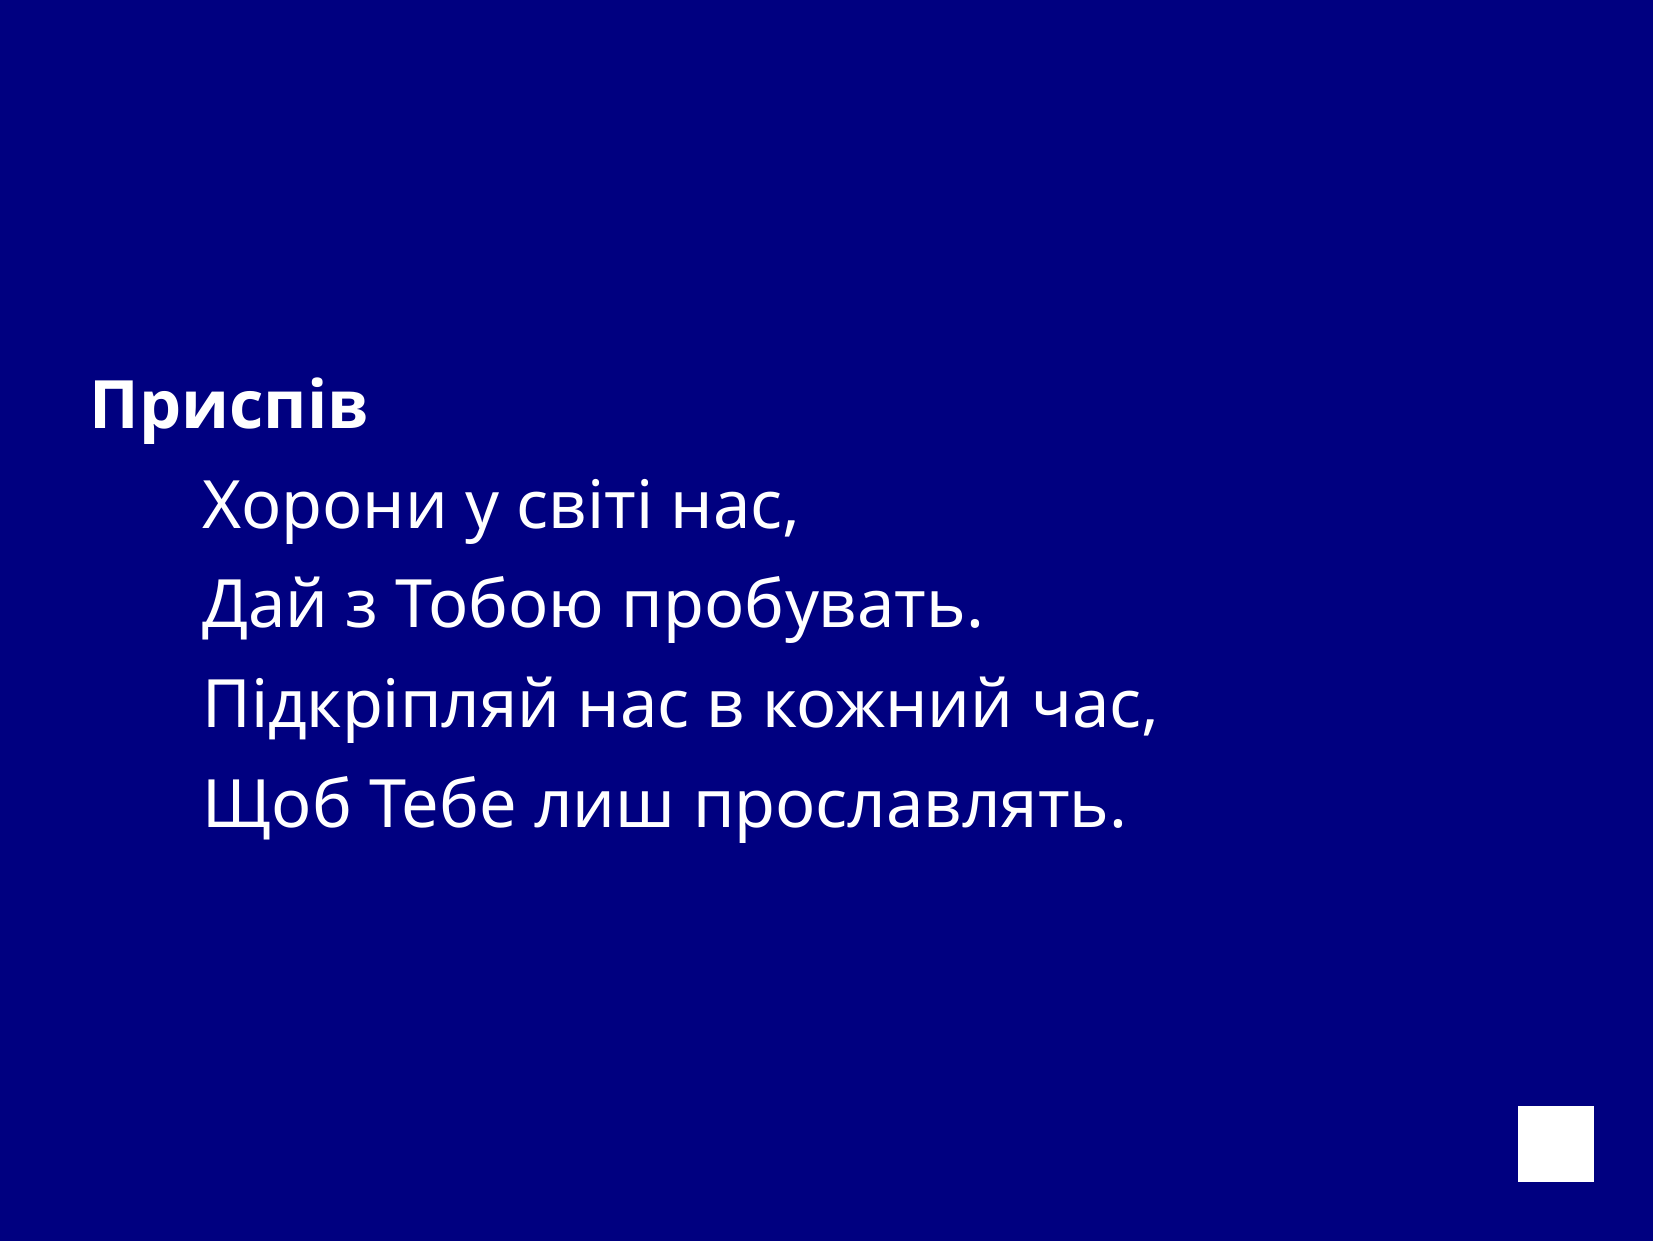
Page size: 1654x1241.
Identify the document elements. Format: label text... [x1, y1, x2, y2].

text_box [1518, 1106, 1594, 1182]
text_box Приспів Хорони у світі нас, Дай з Тобою пробувать. Підкріпляй нас в кожний час, Щоб Тебе лиш прославлять. [75, 150, 1576, 1163]
